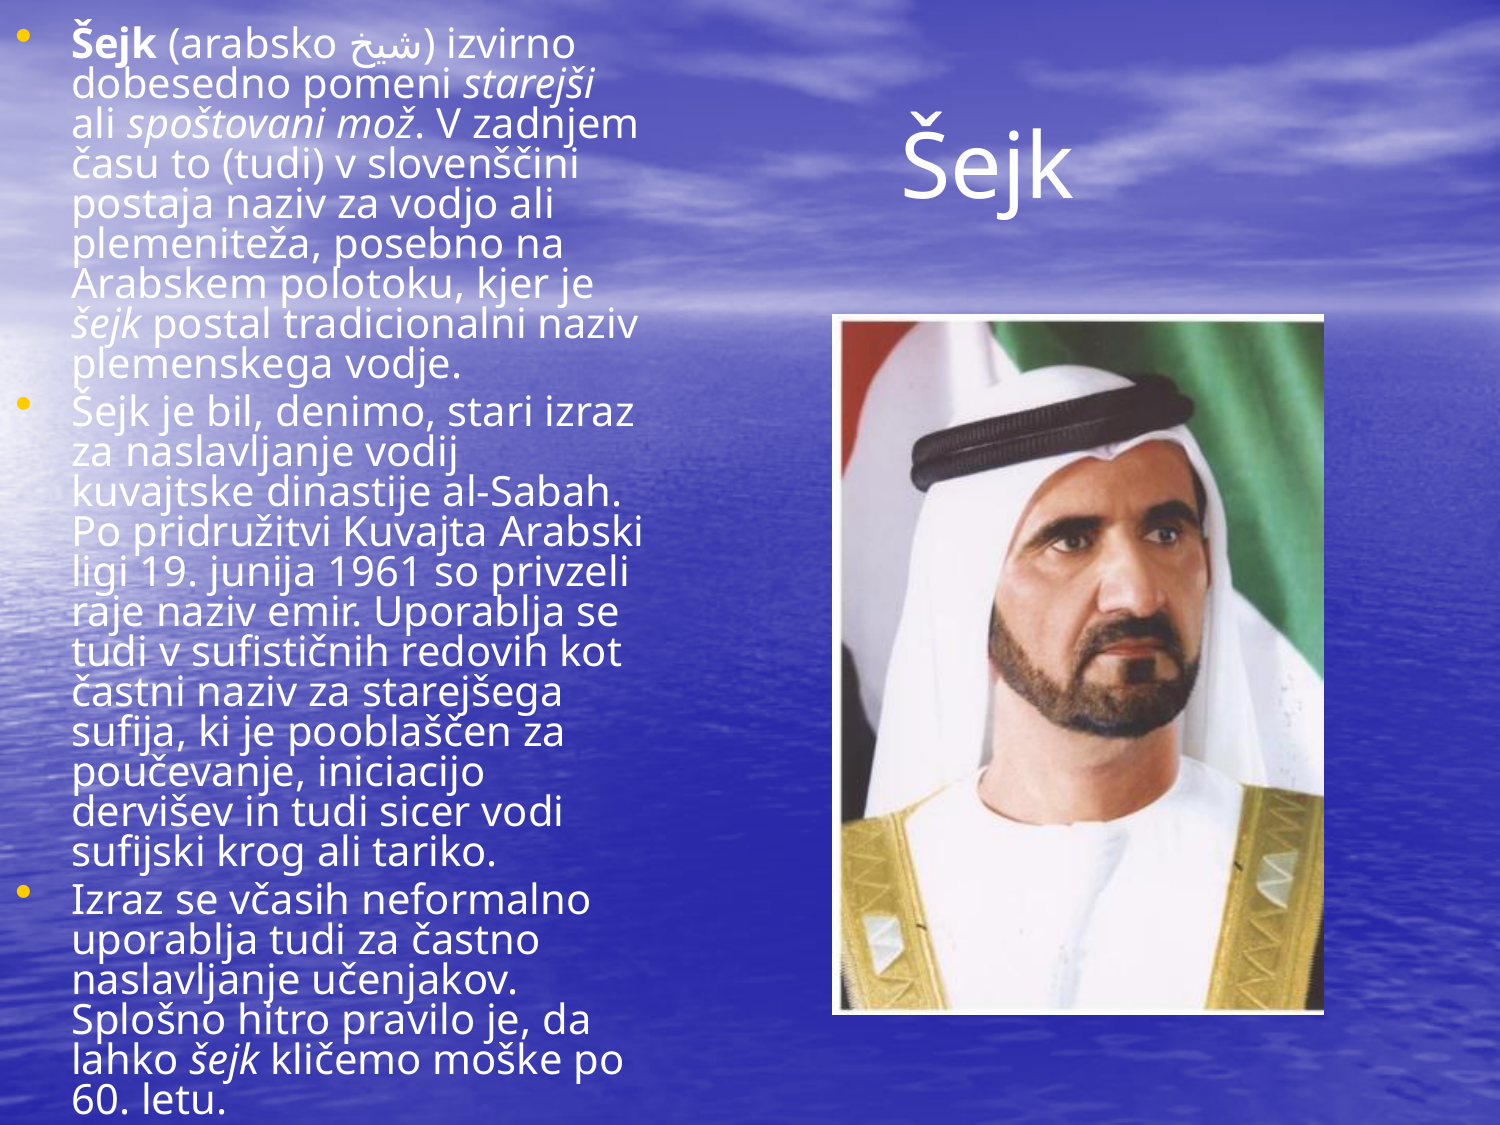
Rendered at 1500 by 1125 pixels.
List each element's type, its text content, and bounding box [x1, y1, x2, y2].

picture [0, 0, 1500, 1125]
picture [403, 695, 413, 703]
picture [546, 695, 556, 703]
picture [333, 695, 343, 703]
picture [97, 695, 107, 703]
picture [228, 695, 238, 703]
picture [284, 694, 289, 703]
list Šejk (arabsko شيخ) izvirno dobesedno pomeni starejši ali spoštovani mož. V zadnjem času to (tudi) v slovenščini postaja naziv za vodjo ali plemeniteža, posebno na Arabskem polotoku, kjer je šejk postal tradicionalni naziv plemenskega vodje. Šejk je bil, denimo, stari izraz za naslavljanje vodij kuvajtske dinastije al-Sabah. Po pridružitvi Kuvajta Arabski ligi 19. junija 1961 so privzeli raje naziv emir. Uporablja se tudi v sufističnih redovih kot častni naziv za starejšega sufija, ki je pooblaščen za poučevanje, iniciacijo dervišev in tudi sicer vodi sufijski krog ali tariko. Izraz se včasih neformalno uporablja tudi za častno naslavljanje učenjakov. Splošno hitro pravilo je, da lahko šejk kličemo moške po 60. letu. [0, 19, 663, 694]
picture [520, 694, 532, 703]
title Šejk [663, 47, 1425, 275]
